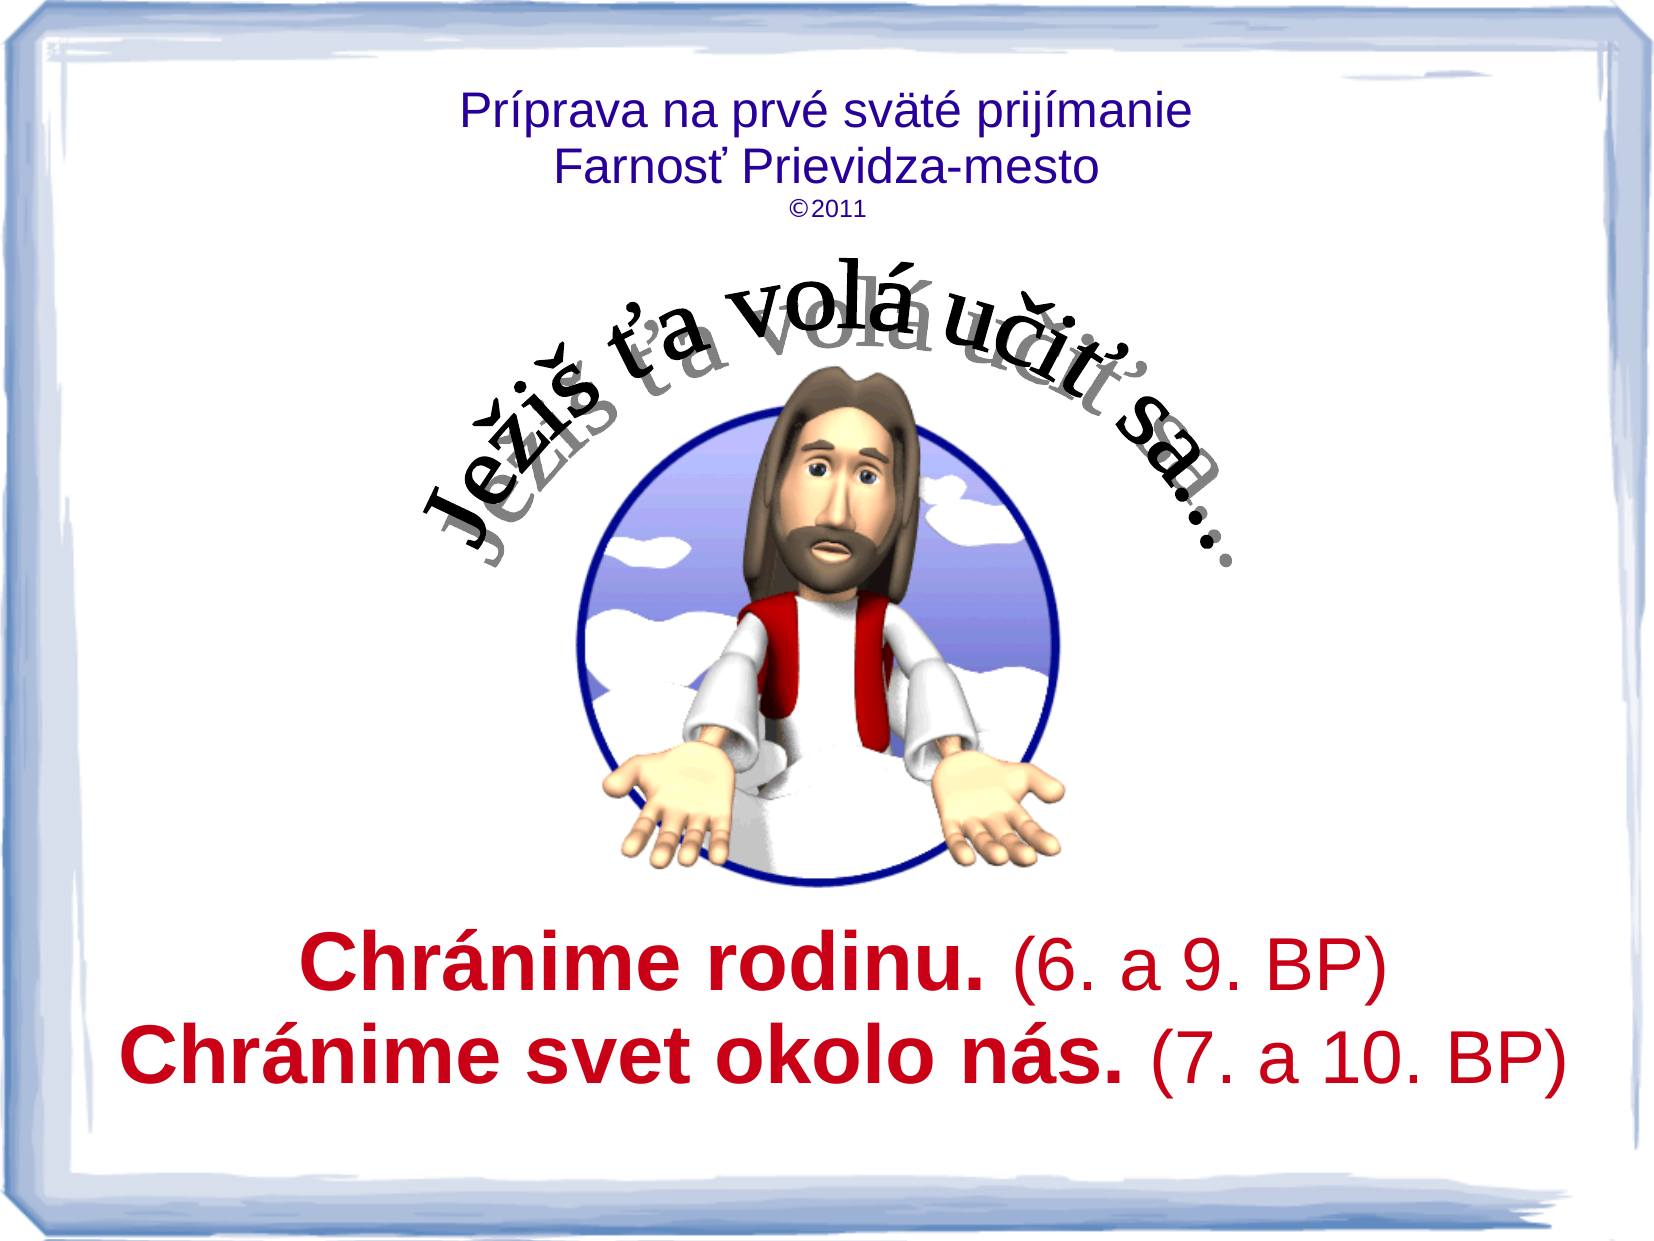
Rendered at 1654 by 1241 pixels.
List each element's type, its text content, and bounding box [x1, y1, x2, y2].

text_box Ježiš ťa volá učiť sa... [608, 325, 653, 378]
text_box Ježiš ťa volá učiť sa... [423, 486, 486, 549]
subtitle Chránime rodinu. (6. a 9. BP) Chránime svet okolo nás. (7. a 10. BP) [118, 324, 1571, 1144]
text_box Ježiš ťa volá učiť sa... [725, 285, 780, 337]
text_box Ježiš ťa volá učiť sa... [996, 316, 1045, 367]
text_box Ježiš ťa volá učiť sa... [659, 309, 711, 360]
picture [0, 0, 1654, 1241]
text_box Ježiš ťa volá učiť sa... [1021, 291, 1055, 314]
text_box Ježiš ťa volá učiť sa... [870, 283, 913, 333]
title Príprava na prvé sväté prijímanie Farnosť Prievidza-mesto ©2011 [82, 49, 1571, 257]
text_box Ježiš ťa volá učiť sa... [1063, 342, 1103, 397]
text_box Ježiš ťa volá učiť sa... [838, 258, 865, 328]
text_box Ježiš ťa volá učiť sa... [534, 342, 564, 368]
text_box Ježiš ťa volá učiť sa... [1148, 429, 1199, 488]
text_box Ježiš ťa volá učiť sa... [787, 282, 834, 330]
text_box Ježiš ťa volá učiť sa... [1116, 397, 1169, 444]
text_box Ježiš ťa volá učiť sa... [552, 364, 599, 418]
text_box Ježiš ťa volá učiť sa... [473, 398, 500, 426]
text_box Ježiš ťa volá učiť sa... [946, 293, 994, 352]
text_box Ježiš ťa volá učiť sa... [1030, 329, 1067, 382]
text_box Ježiš ťa volá učiť sa... [465, 457, 516, 504]
text_box Ježiš ťa volá učiť sa... [522, 394, 572, 440]
text_box Ježiš ťa volá učiť sa... [489, 413, 550, 474]
